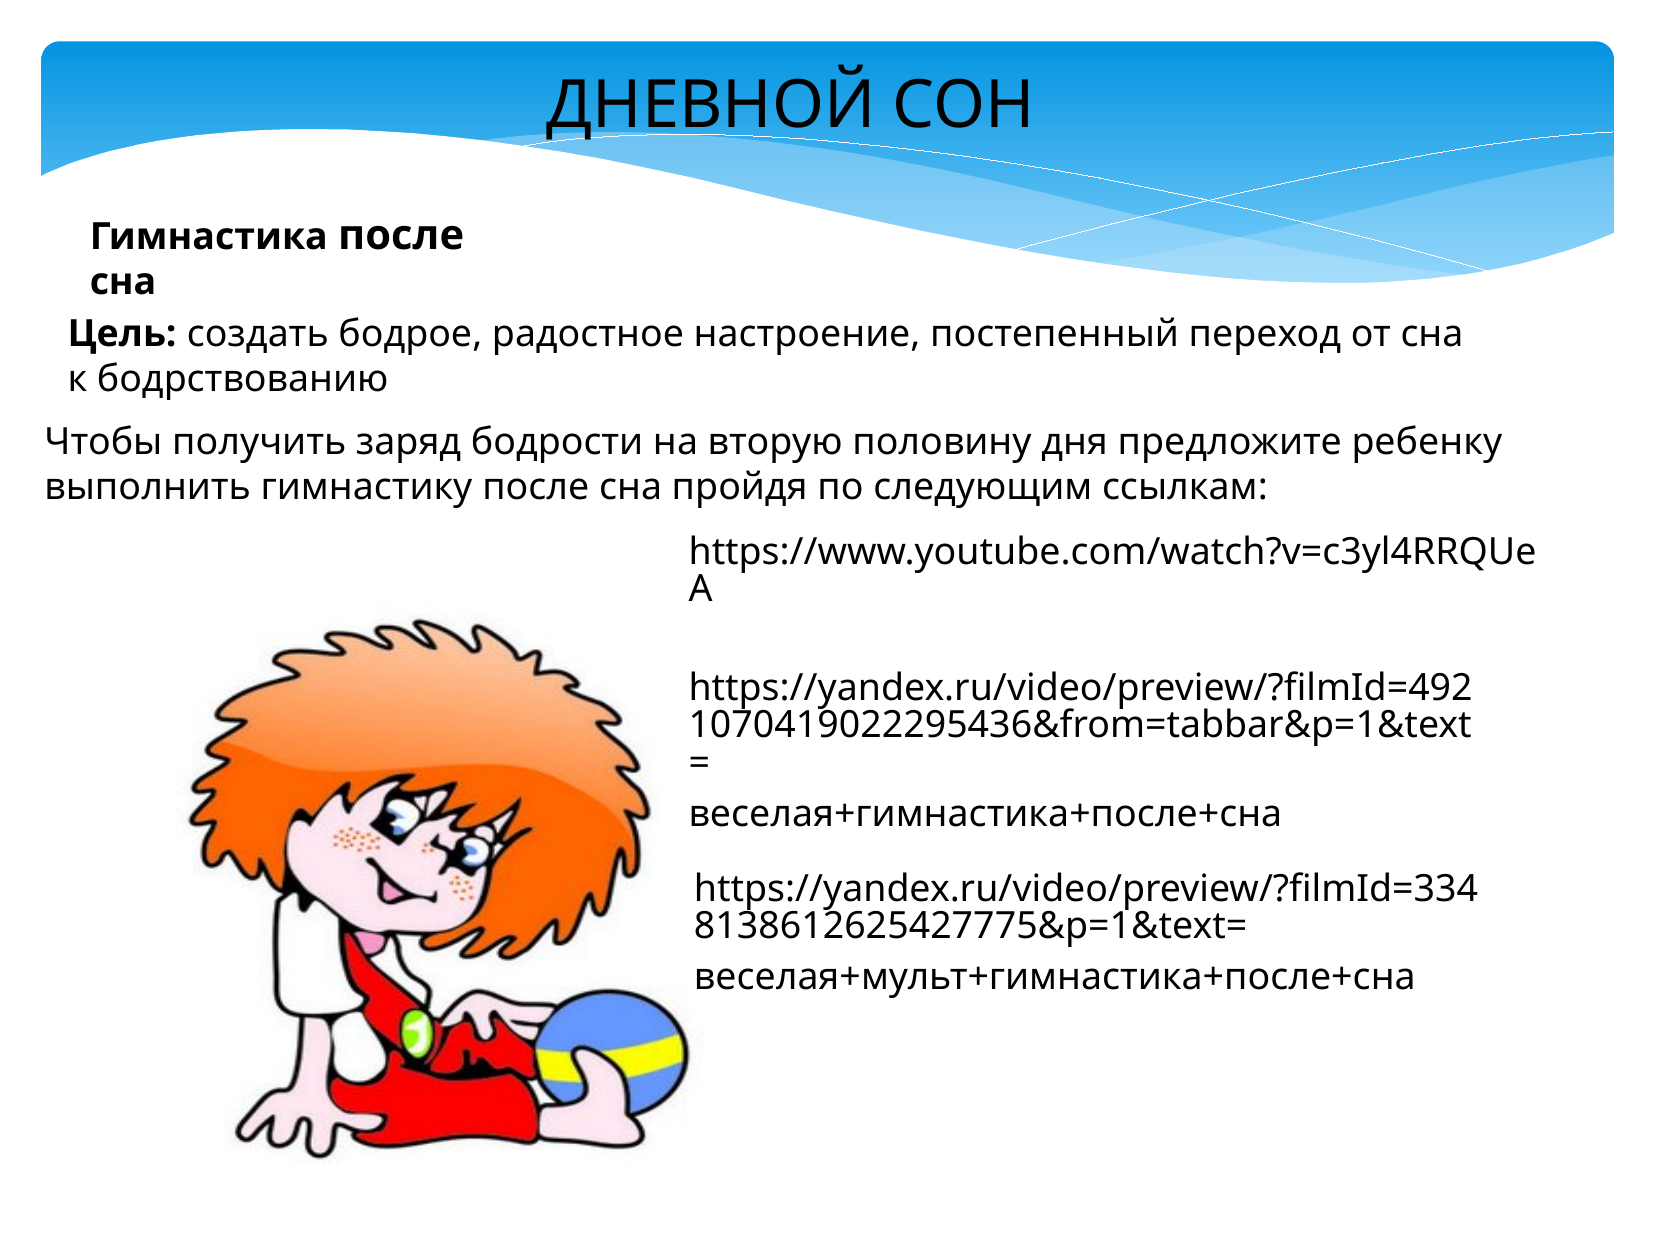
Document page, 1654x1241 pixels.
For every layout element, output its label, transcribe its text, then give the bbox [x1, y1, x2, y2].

text_box Чтобы получить заряд бодрости на вторую половину дня предложите ребенку выполнить гимнастику после сна пройдя по следующим ссылкам: [29, 409, 1553, 514]
picture [802, 979, 812, 987]
text_box https://yandex.ru/video/preview/?filmId=4921070419022295436&from=tabbar&p=1&text=веселая+гимнастика+после+сна [674, 655, 1500, 773]
text_box Цель: создать бодрое, радостное настроение, постепенный переход от сна к бодрствованию [53, 301, 1506, 406]
text_box Гимнастика после сна [75, 200, 500, 301]
picture [699, 980, 710, 986]
picture [699, 973, 709, 977]
picture [721, 973, 731, 977]
text_box https://www.youtube.com/watch?v=c3yl4RRQUeA [673, 519, 1553, 630]
picture [28, 549, 851, 1233]
text_box https://yandex.ru/video/preview/?filmId=3348138612625427775&p=1&text=веселая+мульт+гимнастика+после+сна [679, 856, 1506, 973]
picture [760, 973, 770, 977]
text_box ДНЕВНОЙ СОН [413, 53, 1169, 148]
picture [823, 973, 832, 978]
